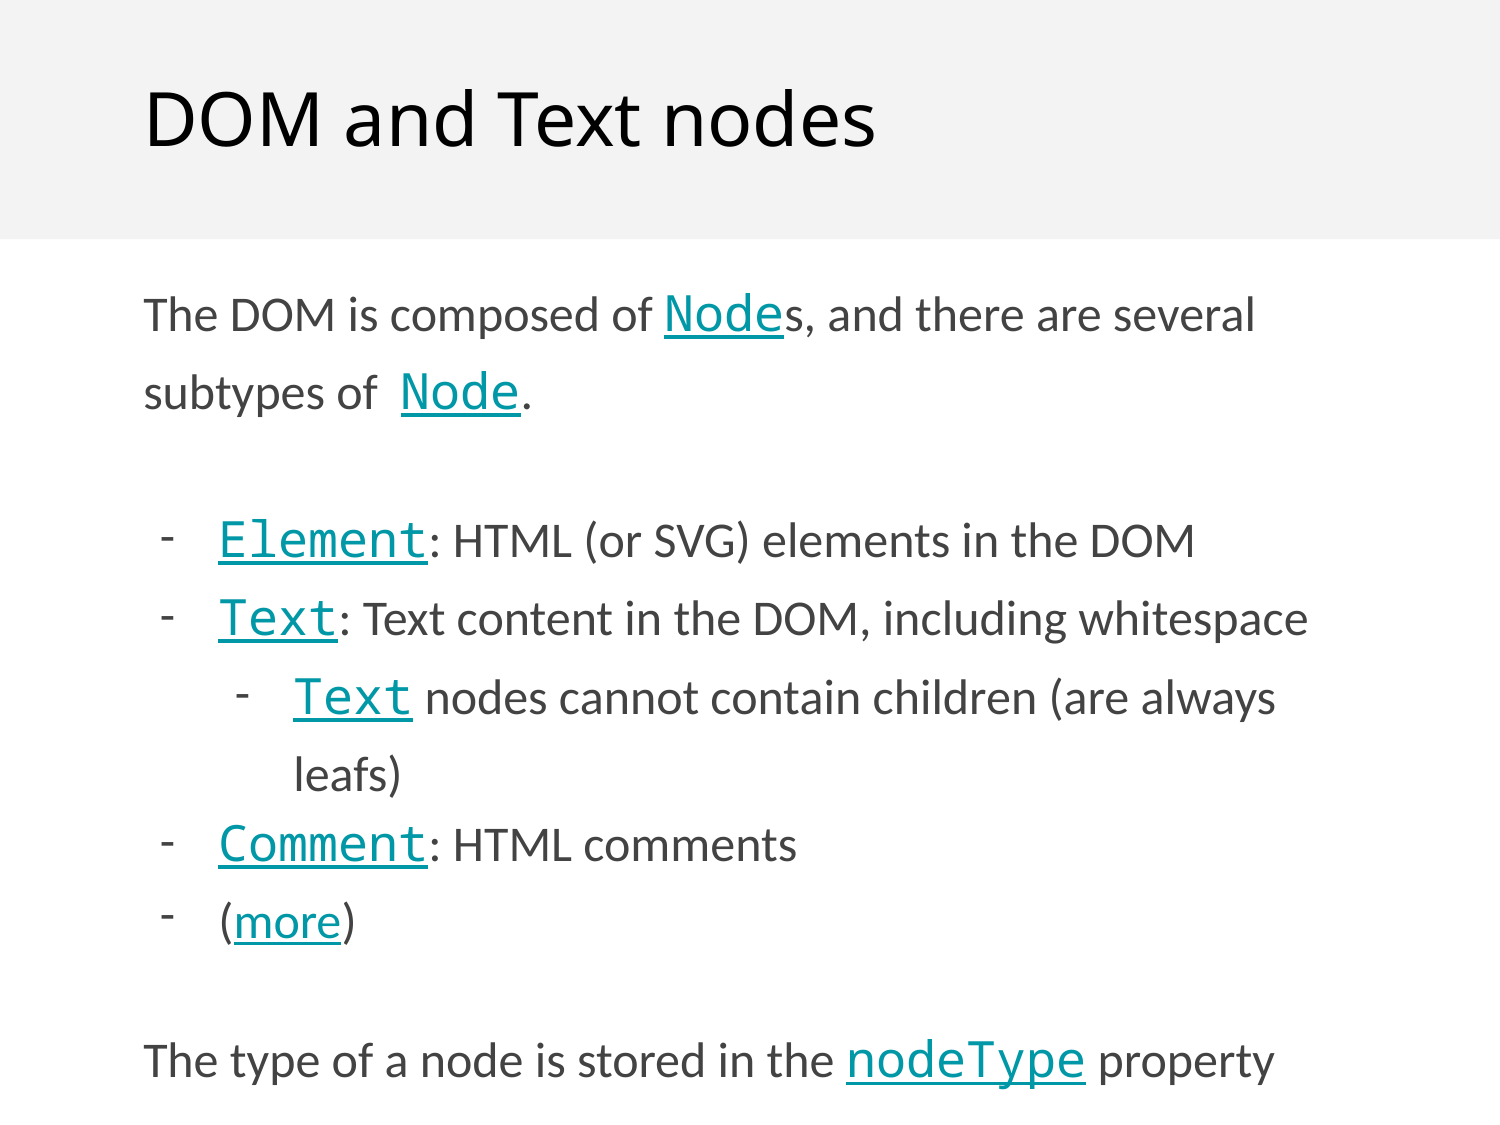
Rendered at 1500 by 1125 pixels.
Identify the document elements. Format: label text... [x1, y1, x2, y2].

title DOM and Text nodes [128, 56, 1372, 183]
list The DOM is composed of Nodes, and there are several subtypes of Node. Element: HTML (or SVG) elements in the DOM Text: Text content in the DOM, including whitespace Text nodes cannot contain children (are always leafs) Comment: HTML comments (more) The type of a node is stored in the nodeType property [128, 255, 1372, 1004]
